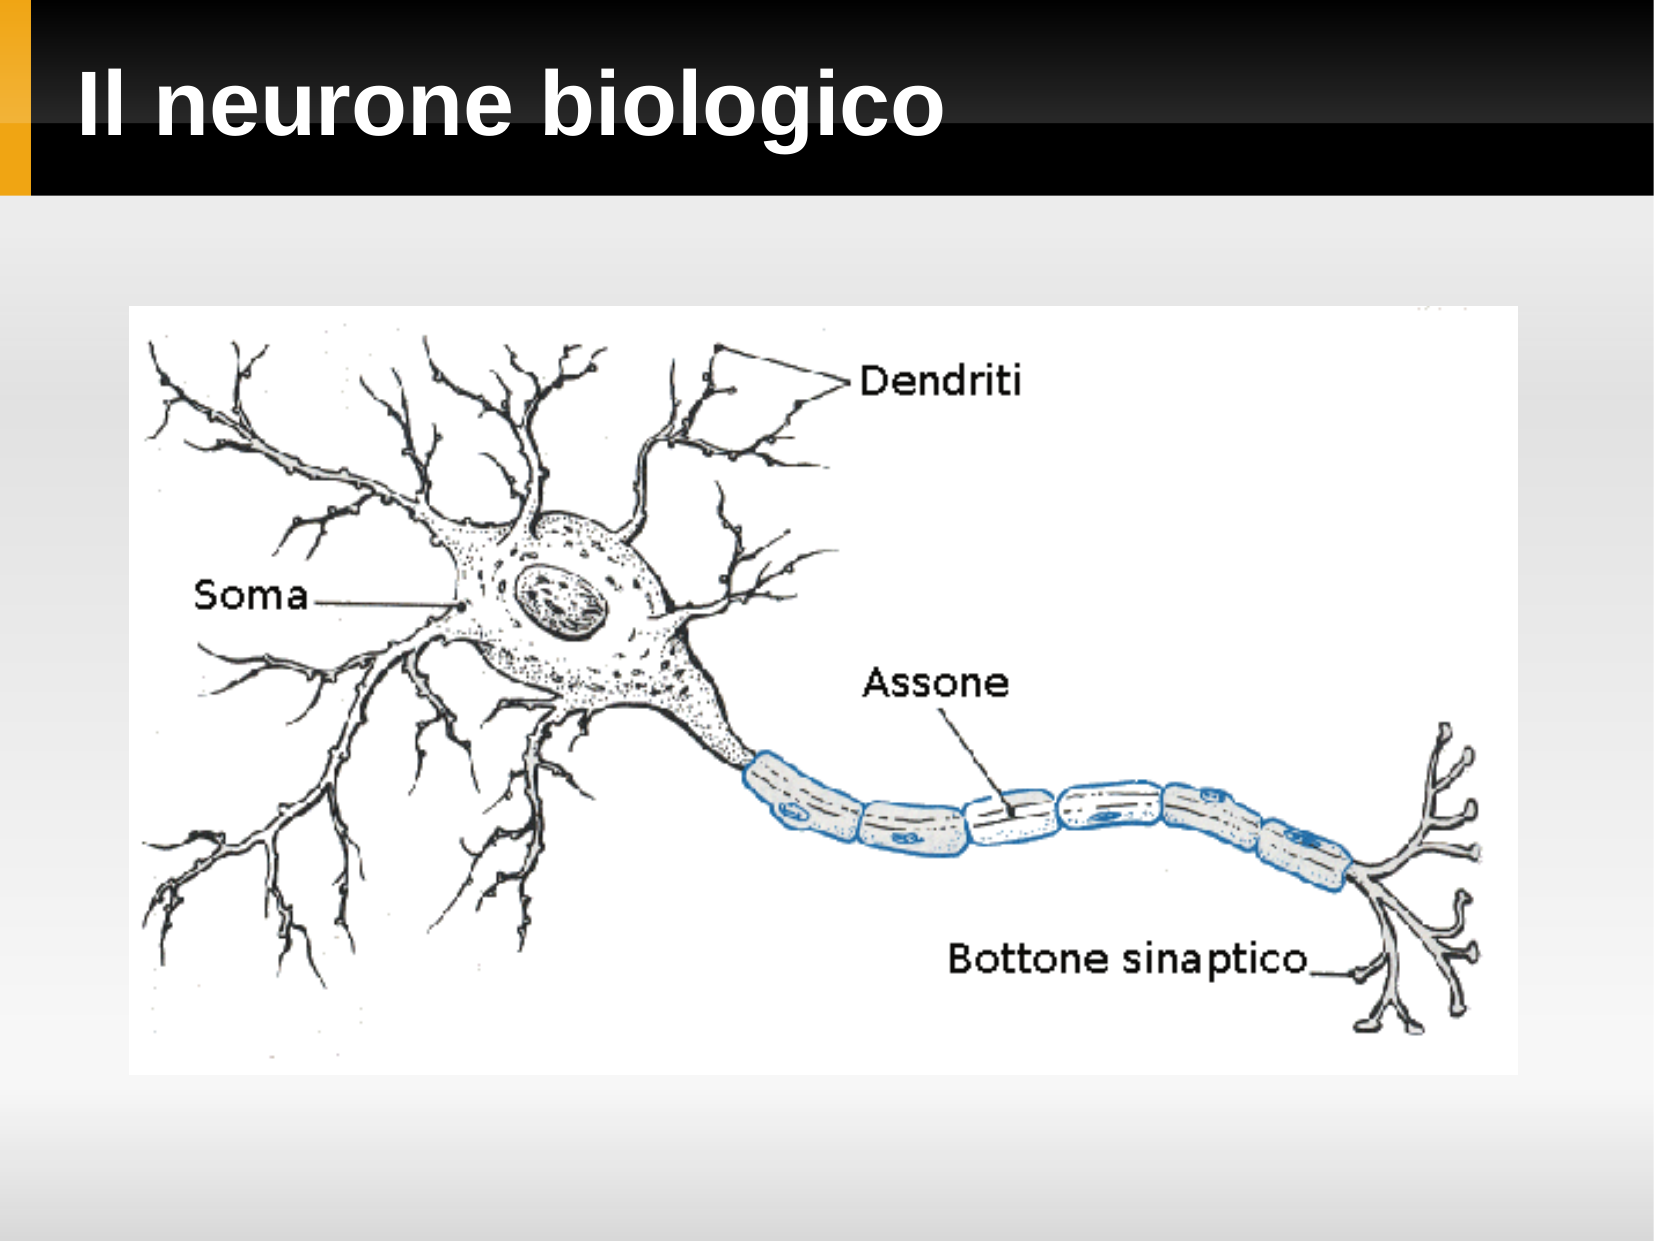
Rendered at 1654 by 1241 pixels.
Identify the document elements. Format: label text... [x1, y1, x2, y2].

picture [0, 0, 1654, 1241]
title Il neurone biologico [76, 7, 1565, 200]
